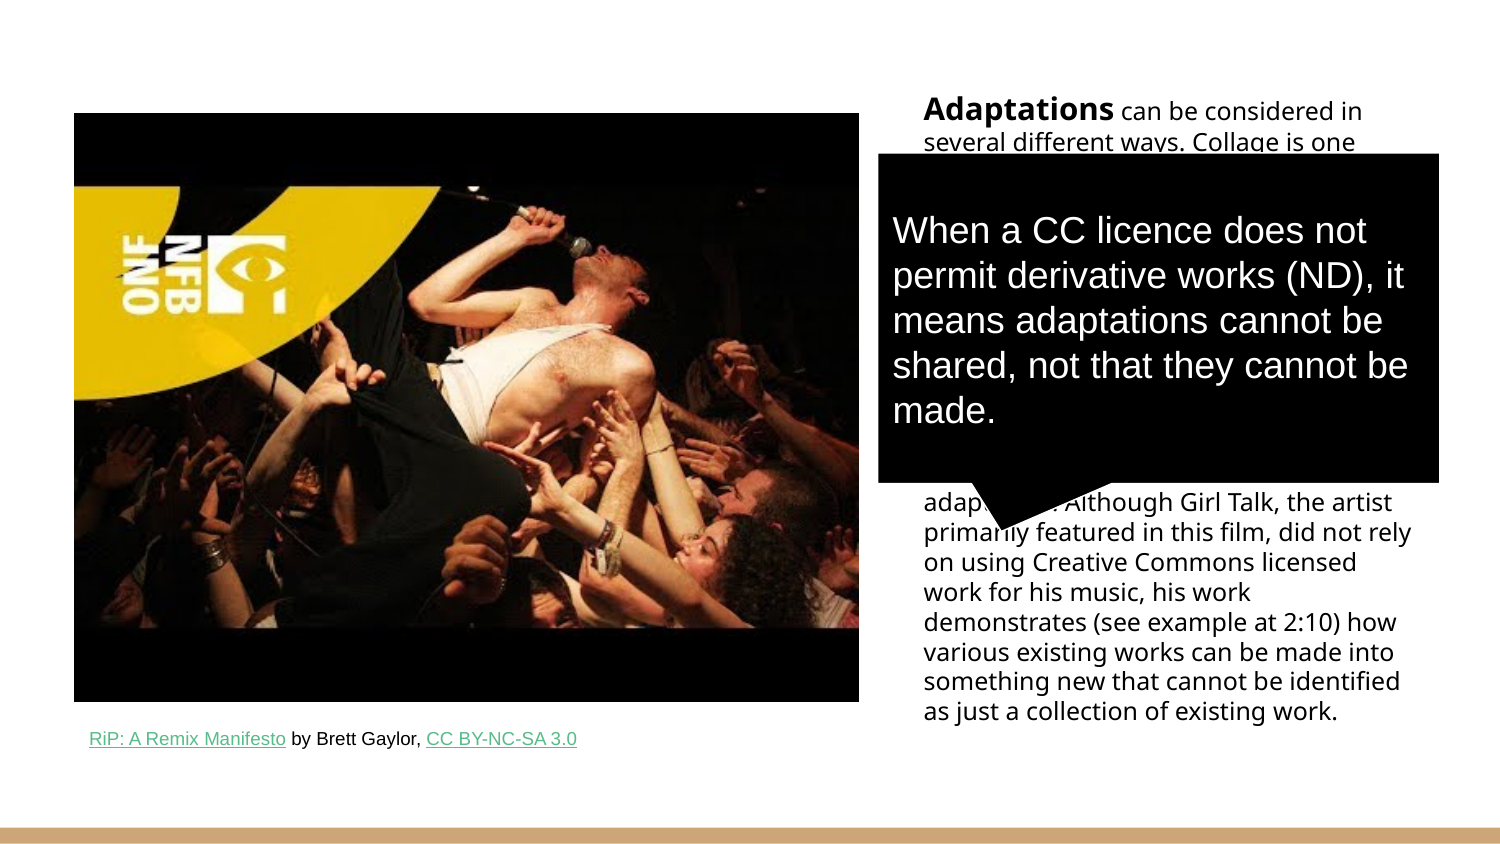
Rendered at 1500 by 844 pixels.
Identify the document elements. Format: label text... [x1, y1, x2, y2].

text_box When a CC licence does not permit derivative works (ND), it means adaptations cannot be shared, not that they cannot be made. [877, 152, 1440, 532]
title Adaptations can be considered in several different ways. Collage is one example and making a film from a book would be another. The base threshold of originality seems to vary by jurisdiction. Remixing is a slightly more recent example as can be seen in the documentary Rip! A Remix Manifesto. The film shows how taking small pieces of existing music, manipulating them with a computer, and then using those to compose wholly new music is a form of adaptation. Although Girl Talk, the artist primarily featured in this film, did not rely on using Creative Commons licensed work for his music, his work demonstrates (see example at 2:10) how various existing works can be made into something new that cannot be identified as just a collection of existing work. [908, 484, 1428, 744]
text_box RiP: A Remix Manifesto by Brett Gaylor, CC BY-NC-SA 3.0 [74, 708, 859, 792]
title Adaptations can be considered in several different ways. Collage is one example and making a film from a book would be another. The base threshold of originality seems to vary by jurisdiction. Remixing is a slightly more recent example as can be seen in the documentary Rip! A Remix Manifesto. The film shows how taking small pieces of existing music, manipulating them with a computer, and then using those to compose wholly new music is a form of adaptation. Although Girl Talk, the artist primarily featured in this film, did not rely on using Creative Commons licensed work for his music, his work demonstrates (see example at 2:10) how various existing works can be made into something new that cannot be identified as just a collection of existing work. [908, 72, 1428, 152]
picture [74, 113, 859, 702]
